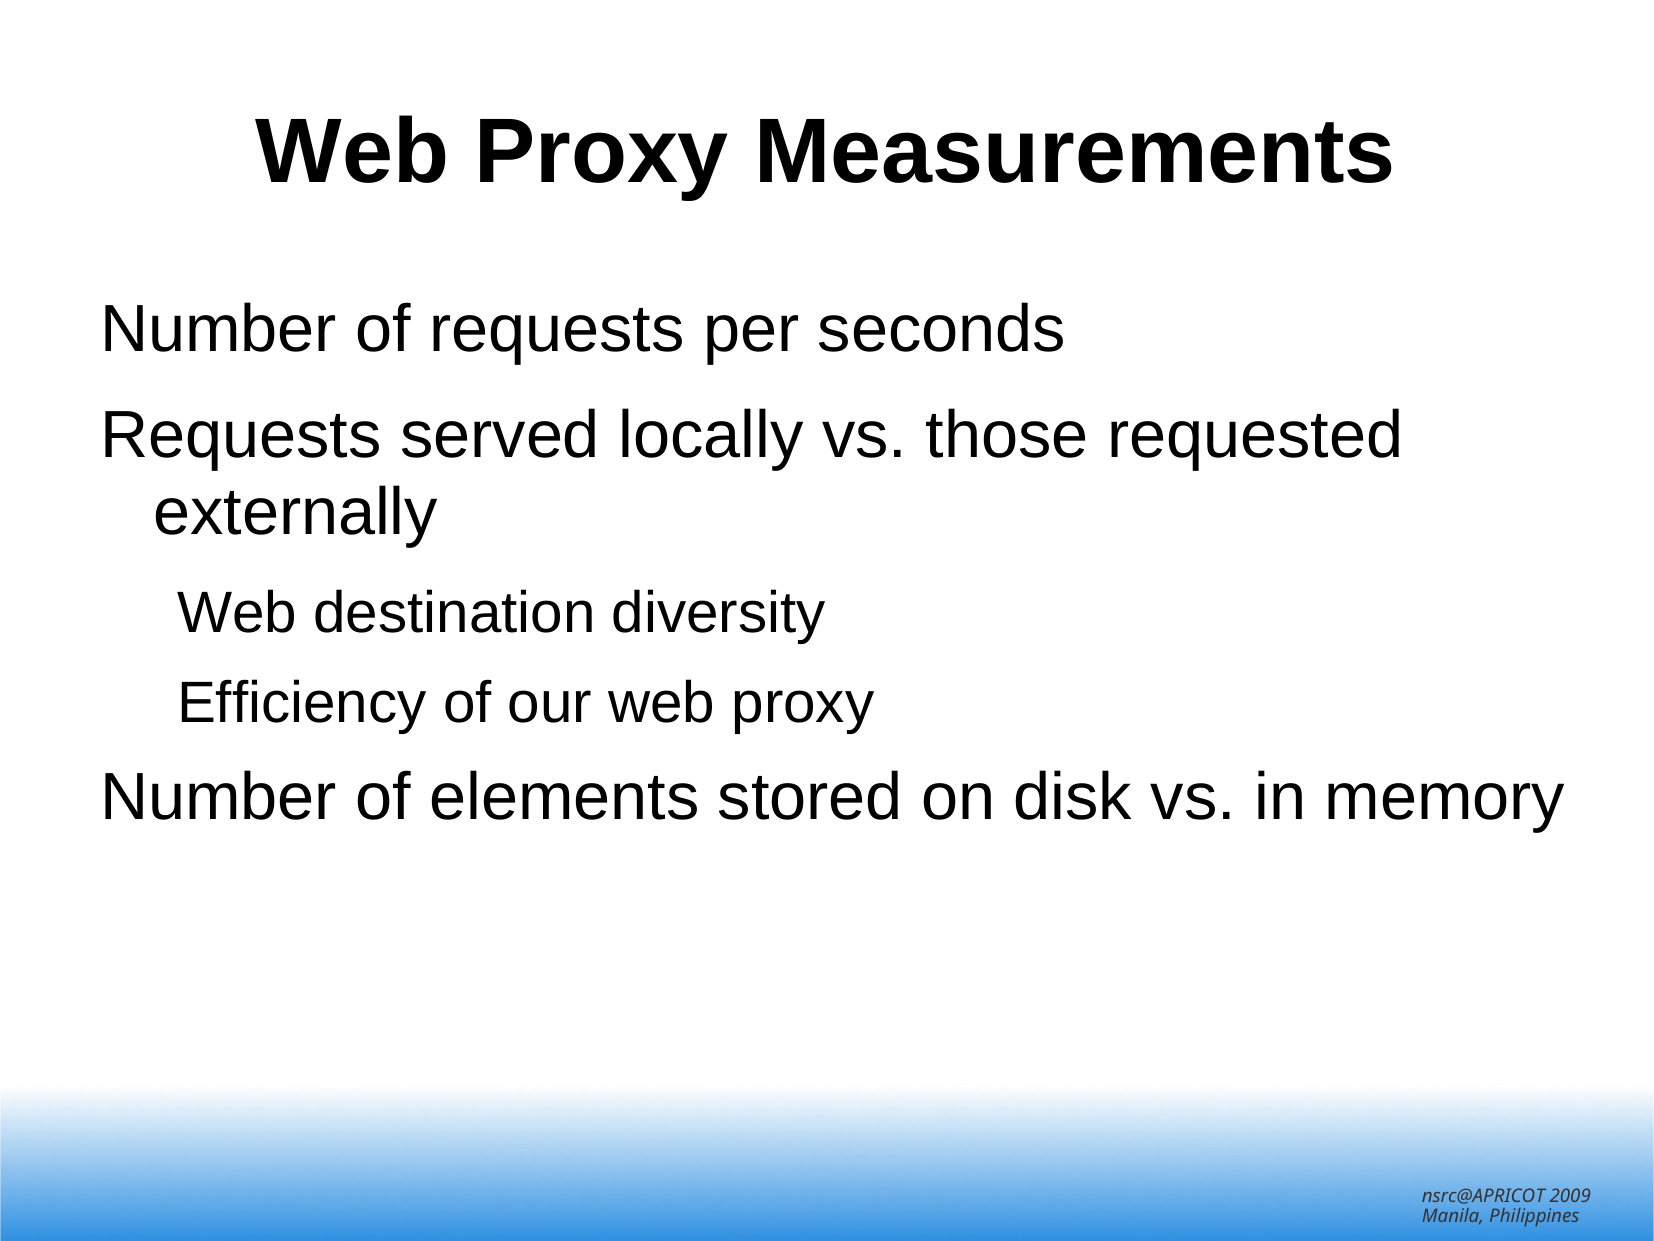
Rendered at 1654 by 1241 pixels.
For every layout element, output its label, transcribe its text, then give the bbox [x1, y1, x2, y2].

picture [0, 1083, 1654, 1241]
list Number of requests per seconds Requests served locally vs. those requested externally Web destination diversity Efficiency of our web proxy Number of elements stored on disk vs. in memory [82, 290, 1571, 1094]
title Web Proxy Measurements [82, 56, 1571, 249]
